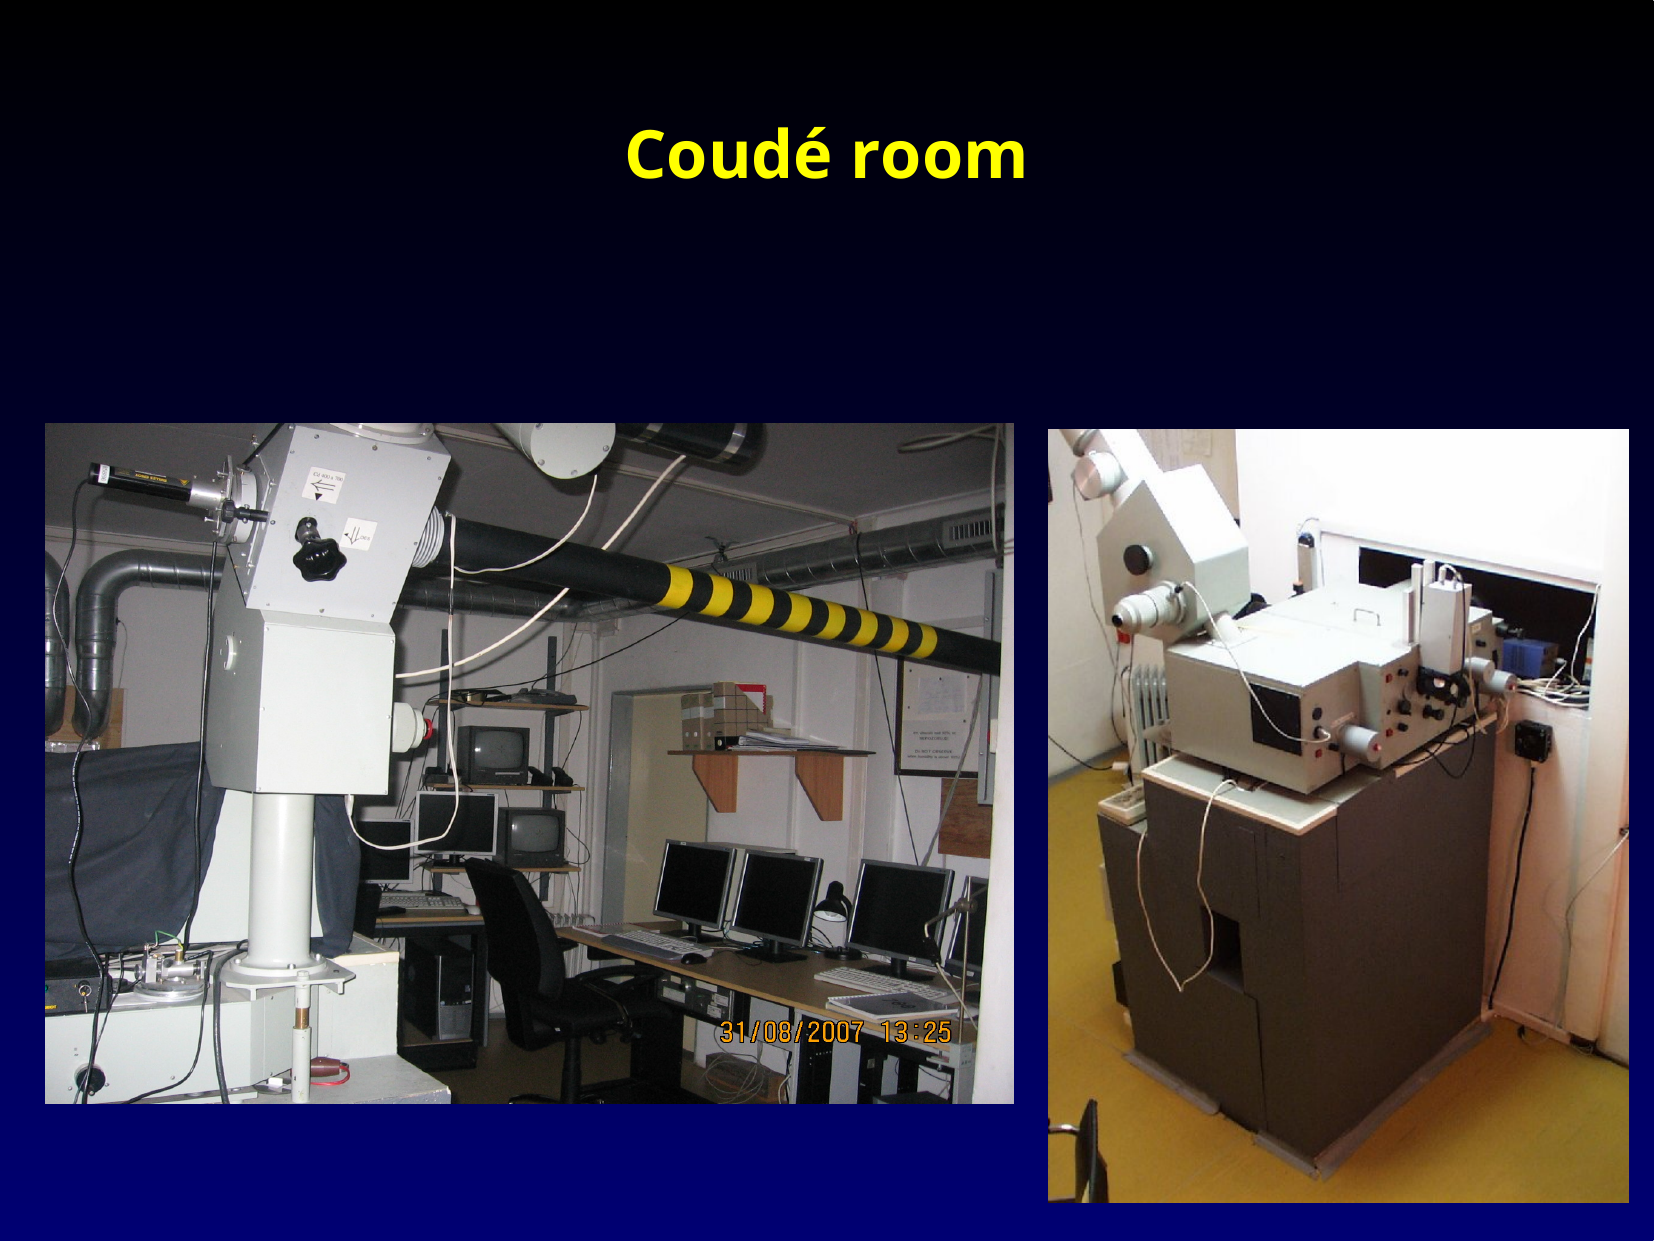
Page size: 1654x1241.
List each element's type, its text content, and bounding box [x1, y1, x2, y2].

picture [1048, 429, 1629, 1203]
picture [45, 423, 1014, 1104]
title Coudé room [82, 49, 1571, 257]
